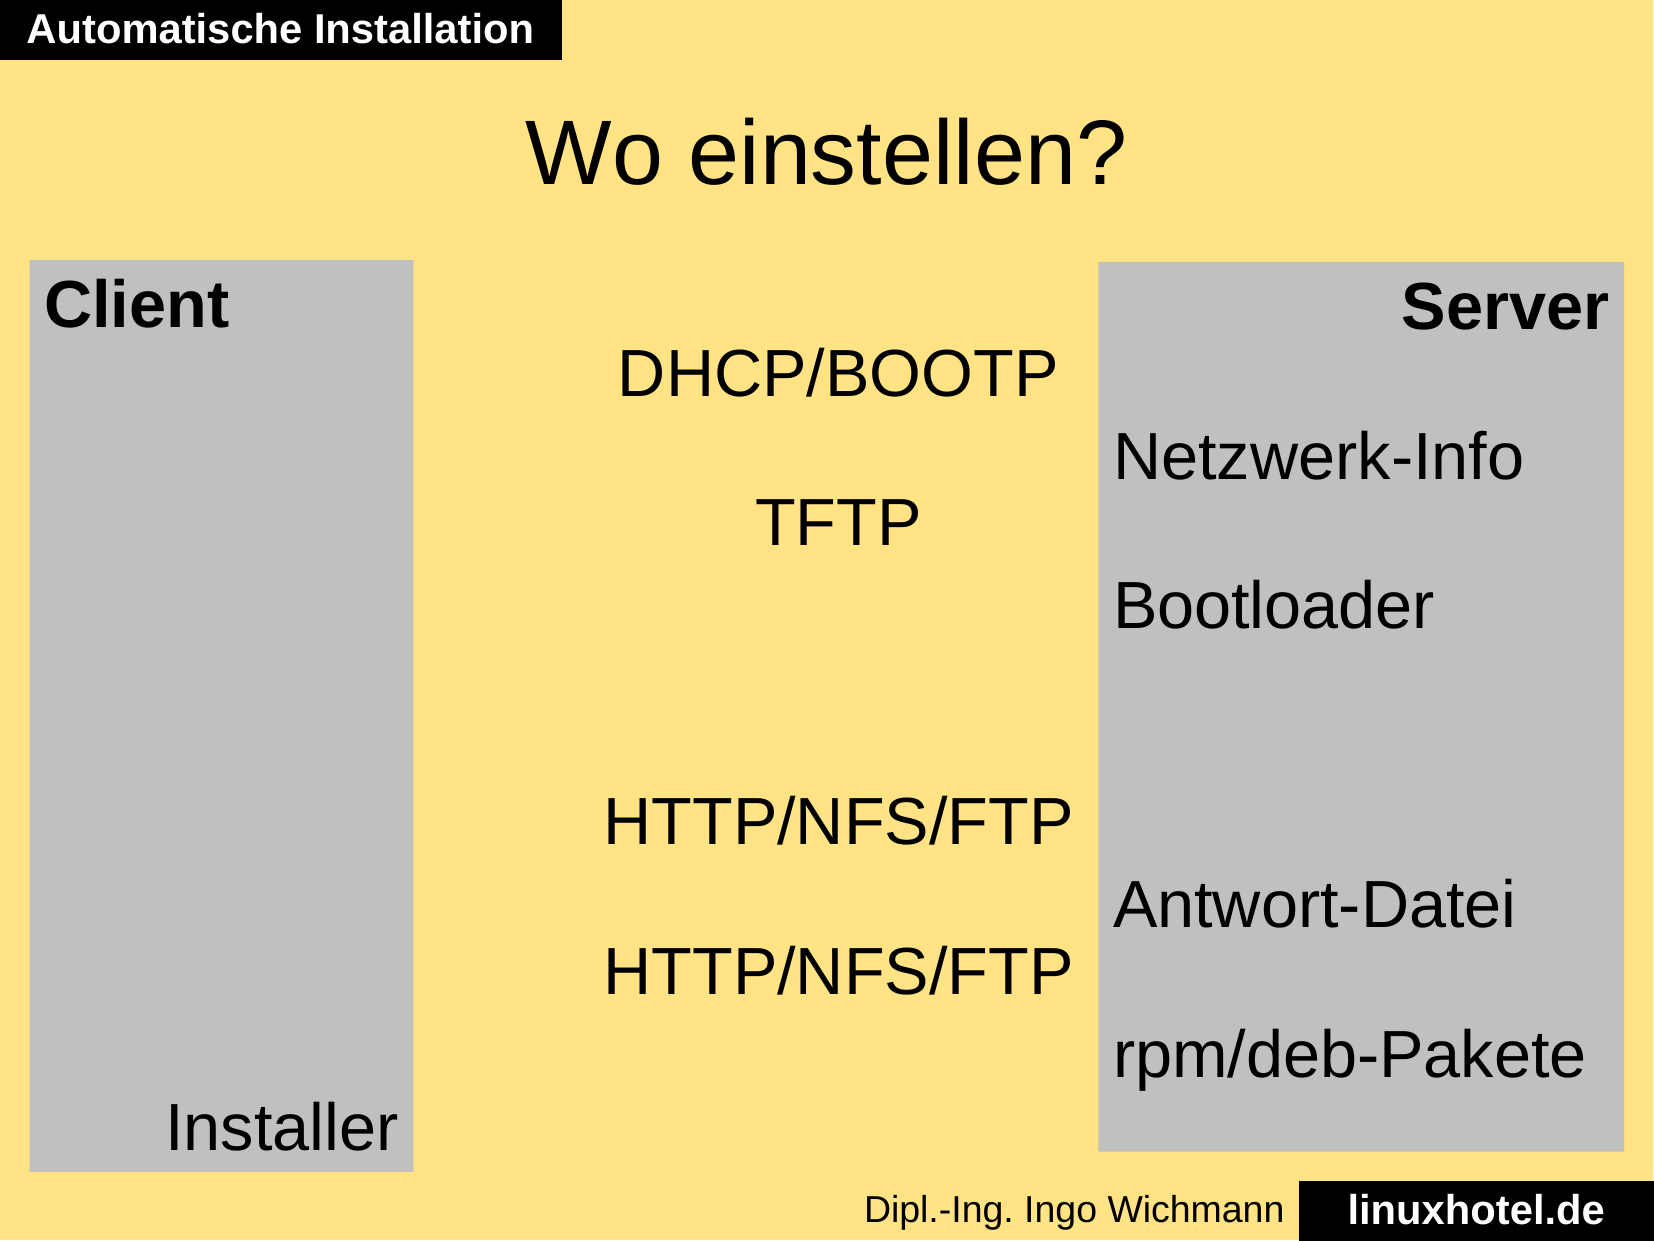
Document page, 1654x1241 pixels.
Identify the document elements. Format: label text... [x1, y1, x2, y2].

text_box Automatische Installation [0, 0, 562, 60]
text_box Dipl.-Ing. Ingo Wichmann [1111, 1181, 1300, 1238]
title Wo einstellen? [82, 49, 1571, 257]
text_box Client Installer [29, 259, 414, 1172]
text_box DHCP/BOOTP TFTP HTTP/NFS/FTP HTTP/NFS/FTP [566, 257, 1111, 1241]
text_box Server Netzwerk-Info Bootloader Antwort-Datei rpm/deb-Pakete [1111, 261, 1625, 1152]
text_box linuxhotel.de [1299, 1181, 1654, 1241]
